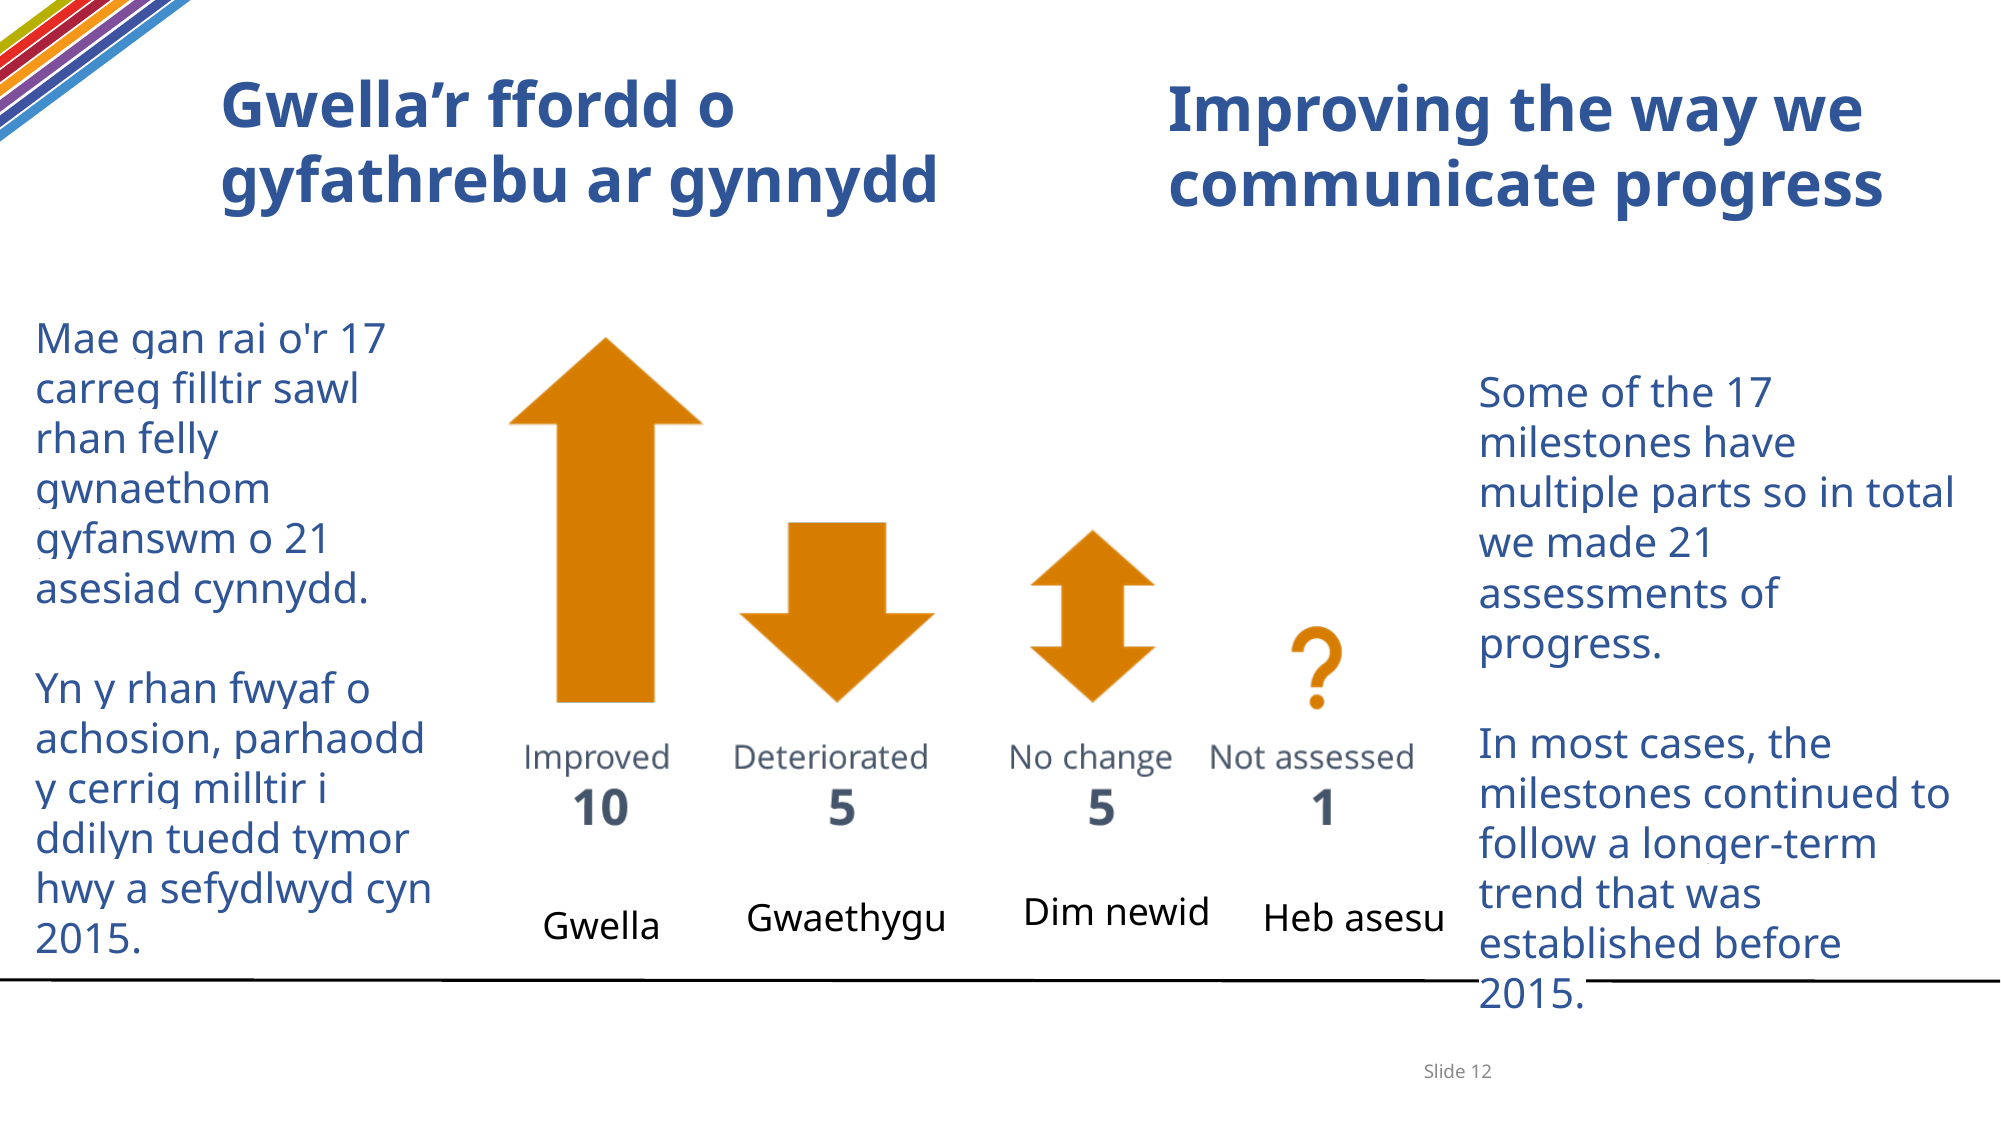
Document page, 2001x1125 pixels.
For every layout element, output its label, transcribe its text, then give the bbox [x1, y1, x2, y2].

text_box Gwella [527, 894, 705, 955]
picture [503, 338, 1467, 868]
text_box Gwella’r ffordd o gyfathrebu ar gynnydd [205, 57, 986, 225]
text_box Dim newid [1007, 880, 1261, 942]
text_box Mae gan rai o'r 17 carreg filltir sawl rhan felly gwnaethom gyfanswm o 21 asesiad cynnydd. Yn y rhan fwyaf o achosion, parhaodd y cerrig milltir i ddilyn tuedd tymor hwy a sefydlwyd cyn 2015. [20, 304, 457, 976]
text_box Improving the way we communicate progress [1153, 61, 1910, 229]
text_box Some of the 17 milestones have multiple parts so in total we made 21 assessments of progress. In most cases, the milestones continued to follow a longer-term trend that was established before 2015. [1463, 358, 1975, 980]
text_box Heb asesu [1247, 886, 1500, 948]
text_box Gwaethygu [730, 886, 974, 948]
